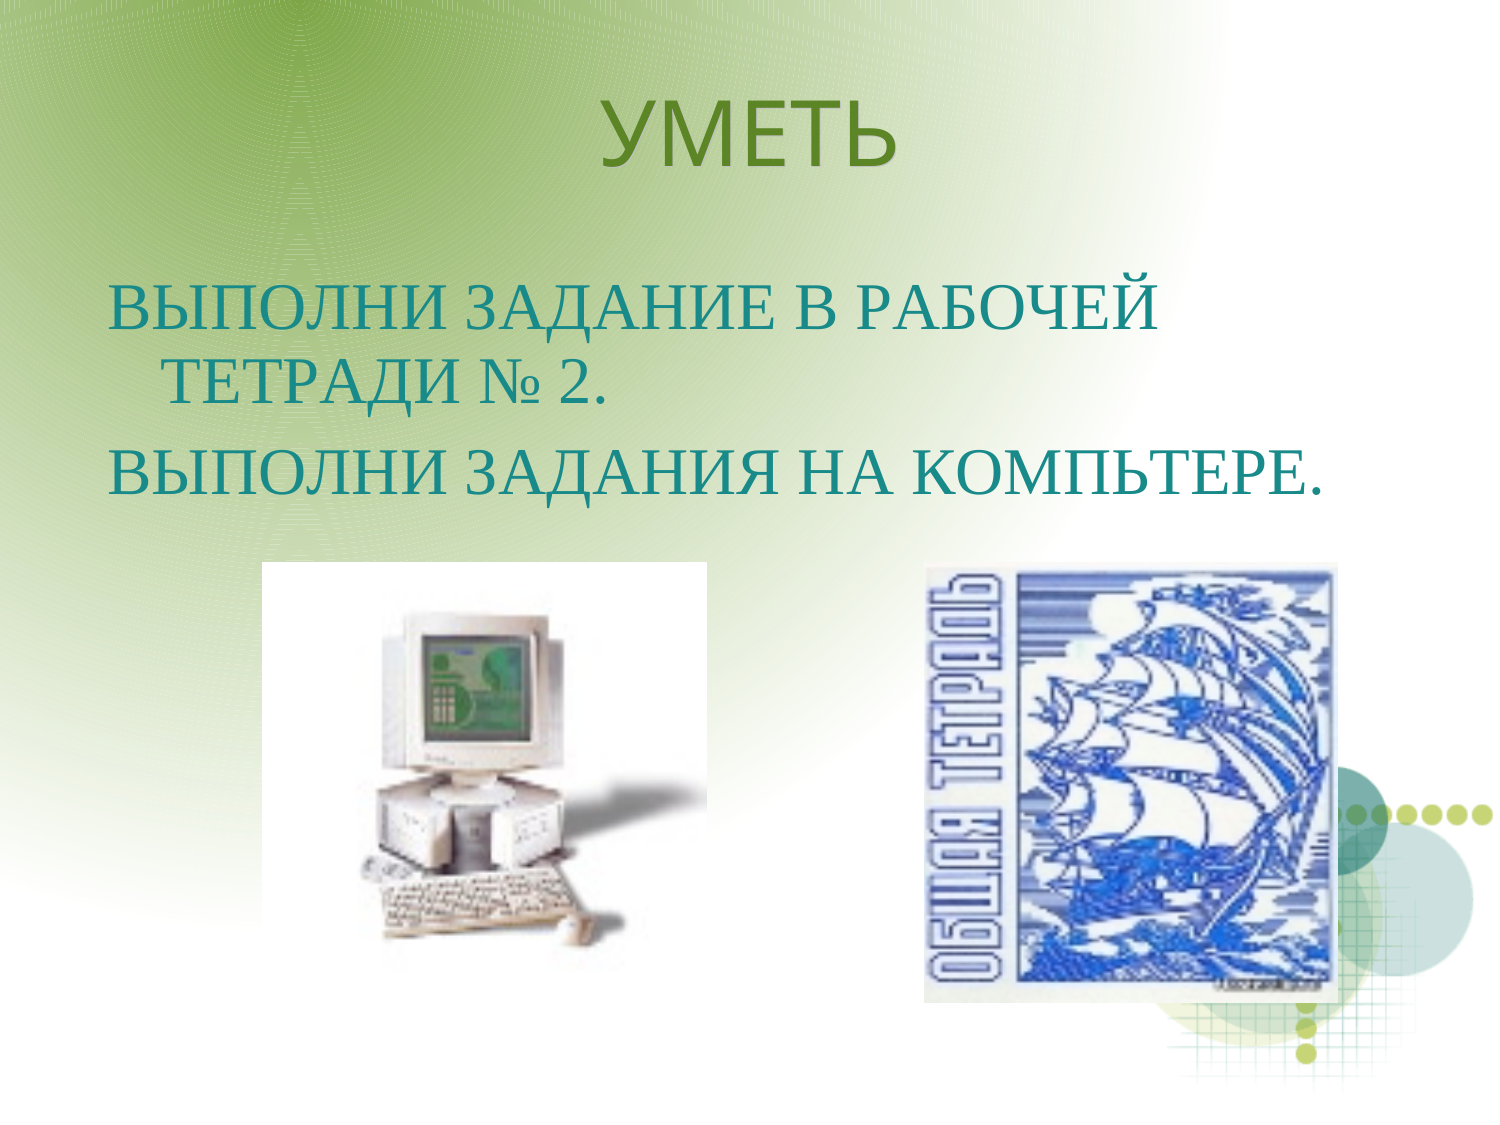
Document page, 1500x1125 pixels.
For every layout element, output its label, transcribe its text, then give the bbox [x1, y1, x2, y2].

picture [262, 562, 707, 995]
title УМЕТЬ [75, 37, 1426, 225]
list ВЫПОЛНИ ЗАДАНИЕ В РАБОЧЕЙ ТЕТРАДИ № 2. ВЫПОЛНИ ЗАДАНИЯ НА КОМПЬТЕРЕ. [75, 262, 1426, 576]
picture [924, 562, 1500, 1098]
